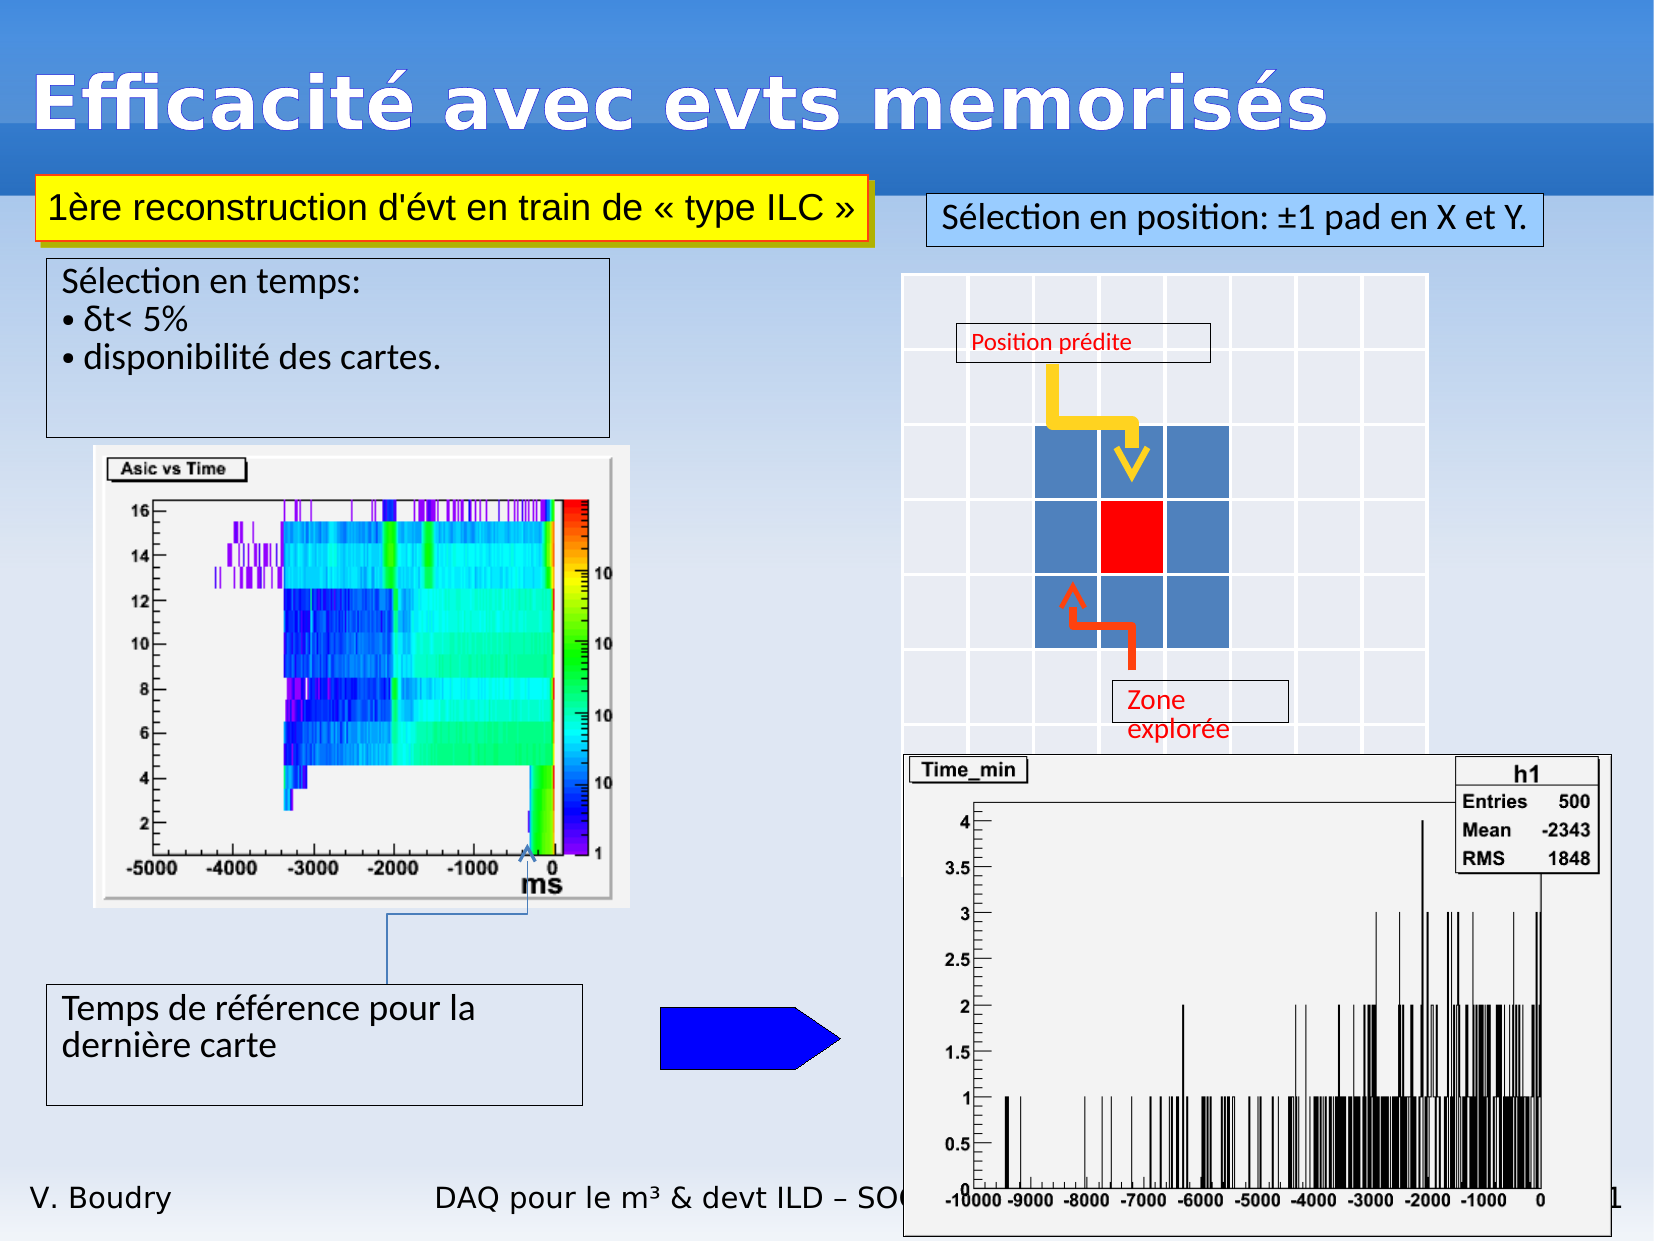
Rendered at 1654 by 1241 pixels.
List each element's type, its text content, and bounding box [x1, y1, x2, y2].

table_cell [1158, 726, 1163, 736]
table_cell [904, 576, 966, 648]
table_header [1232, 276, 1294, 348]
title Efficacité avec evts memorisés [29, 59, 1654, 148]
table_cell [970, 426, 1032, 498]
table_cell [1364, 351, 1425, 423]
table_cell [1167, 576, 1229, 648]
table_cell [1364, 576, 1425, 648]
table_header [1167, 276, 1229, 348]
table_cell [1298, 426, 1360, 498]
table_cell [1035, 501, 1097, 573]
table_header [1298, 276, 1360, 348]
table_cell [1035, 726, 1097, 754]
table_cell [1101, 630, 1128, 648]
table_cell [1232, 501, 1294, 573]
table_header [970, 276, 1032, 323]
text_box Zone explorée [1112, 680, 1289, 723]
table_cell [1232, 576, 1294, 648]
table_cell [1059, 363, 1097, 416]
table_cell [904, 651, 966, 723]
table_header [904, 276, 966, 348]
table_cell [1232, 726, 1294, 754]
table_cell [1298, 576, 1360, 648]
table_cell [1167, 726, 1229, 754]
text_box Sélection en position: ±1 pad en X et Y. [926, 193, 1544, 247]
table_cell [1167, 426, 1229, 498]
table_cell [1364, 501, 1425, 573]
table_cell [1035, 363, 1058, 423]
picture [0, 0, 1654, 1241]
table_cell [970, 501, 1032, 573]
text_box 1ère reconstruction d'évt en train de « type ILC » [35, 174, 868, 242]
table_cell [1364, 426, 1425, 498]
table_cell [904, 426, 966, 498]
table_cell [904, 351, 966, 423]
table_cell [1035, 651, 1097, 723]
table_header [1364, 276, 1425, 348]
table_cell [1298, 651, 1360, 723]
table_cell [904, 726, 966, 754]
table_cell [1035, 576, 1097, 648]
text_box Sélection en temps: δt< 5% disponibilité des cartes. [46, 258, 610, 438]
table_cell [1180, 726, 1188, 736]
table_cell [1298, 726, 1360, 754]
table_cell [1364, 726, 1425, 754]
table_cell [1364, 651, 1425, 723]
table_cell [1167, 351, 1229, 423]
table_cell [1101, 651, 1163, 723]
text_box Position prédite [956, 323, 1211, 363]
table_cell [1101, 426, 1163, 498]
text_box Temps de référence pour la dernière carte [46, 984, 583, 1106]
table_cell [1101, 576, 1163, 648]
table_cell [1232, 351, 1294, 423]
table_cell [1232, 426, 1294, 498]
table_cell [1101, 726, 1163, 754]
table_cell [970, 576, 1032, 648]
text_box [660, 1007, 841, 1070]
table_cell [1298, 351, 1360, 423]
table_cell [970, 726, 1032, 754]
table_cell [1232, 651, 1294, 723]
table_cell [970, 363, 1032, 423]
table_header [1101, 276, 1163, 323]
table_header [1035, 276, 1097, 323]
table_cell [1101, 363, 1163, 423]
table_cell [904, 501, 966, 573]
table_cell [1298, 501, 1360, 573]
table_cell [1035, 426, 1097, 498]
table_cell [1101, 501, 1163, 573]
table_cell [970, 651, 1032, 723]
table_cell [1167, 651, 1229, 680]
table_cell [1167, 501, 1229, 573]
